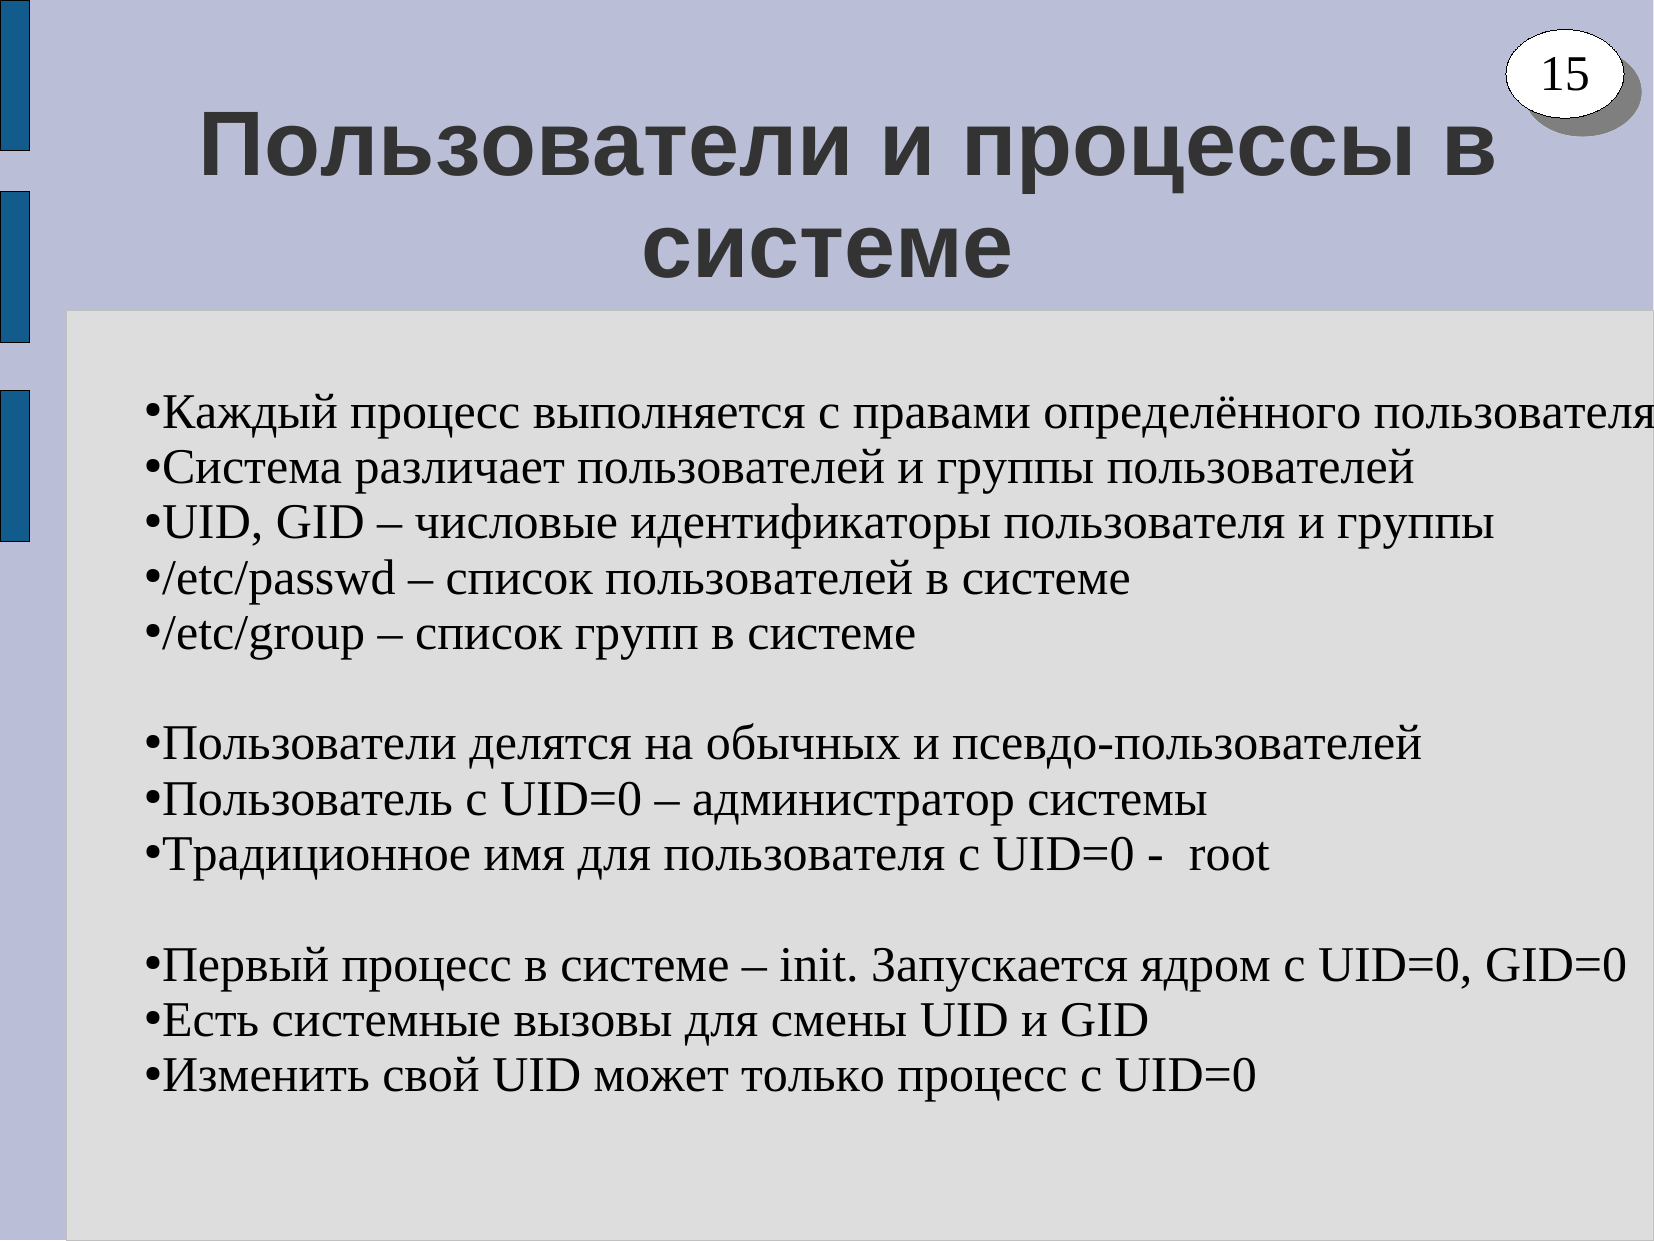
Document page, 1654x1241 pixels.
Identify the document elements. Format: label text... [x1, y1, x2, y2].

text_box Каждый процесс выполняется с правами определённого пользователя Система различает пользователей и группы пользователей UID, GID – числовые идентификаторы пользователя и группы /etc/passwd – список пользователей в системе /etc/group – список групп в системе Пользователи делятся на обычных и псевдо-пользователей Пользователь с UID=0 – администратор системы Традиционное имя для пользователя с UID=0 - root Первый процесс в системе – init. Запускается ядром с UID=0, GID=0 Есть системные вызовы для смены UID и GID Изменить свой UID может только процесс с UID=0 [144, 383, 1654, 1158]
text_box 15 [1505, 29, 1625, 119]
title Пользователи и процессы в системе [121, 91, 1534, 299]
